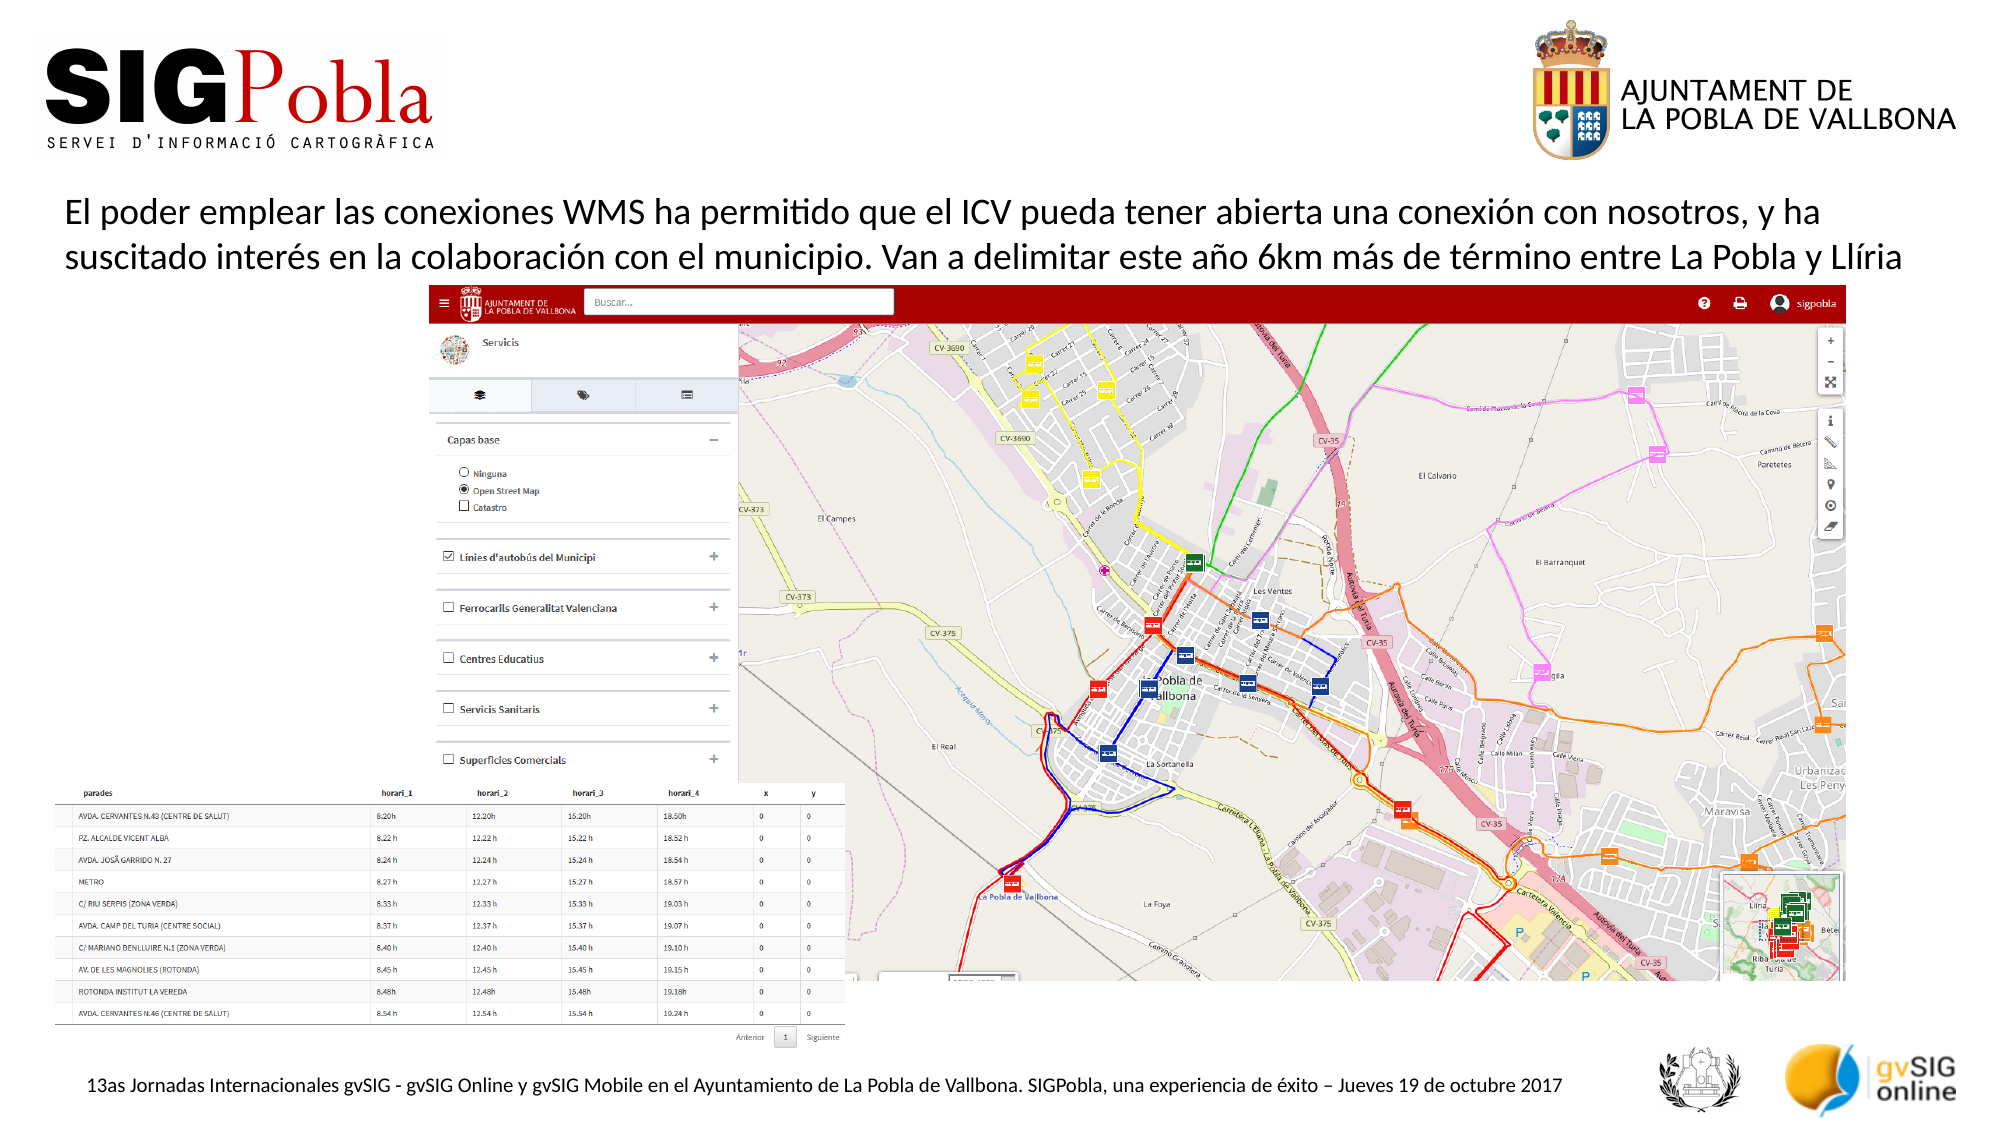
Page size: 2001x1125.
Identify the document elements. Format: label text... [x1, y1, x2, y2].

picture [1656, 1044, 1745, 1117]
picture [1533, 20, 1956, 161]
text_box 13as Jornadas Internacionales gvSIG - gvSIG Online y gvSIG Mobile en el Ayuntamiento de La Pobla de Vallbona. SIGPobla, una experiencia de éxito – Jueves 19 de octubre 2017 [71, 1063, 1593, 1105]
text_box El poder emplear las conexiones WMS ha permitido que el ICV pueda tener abierta una conexión con nosotros, y ha suscitado interés en la colaboración con el municipio. Van a delimitar este año 6km más de término entre La Pobla y Llíria [49, 179, 1944, 286]
picture [55, 285, 1846, 1064]
picture [32, 35, 449, 161]
picture [1785, 1044, 1956, 1118]
